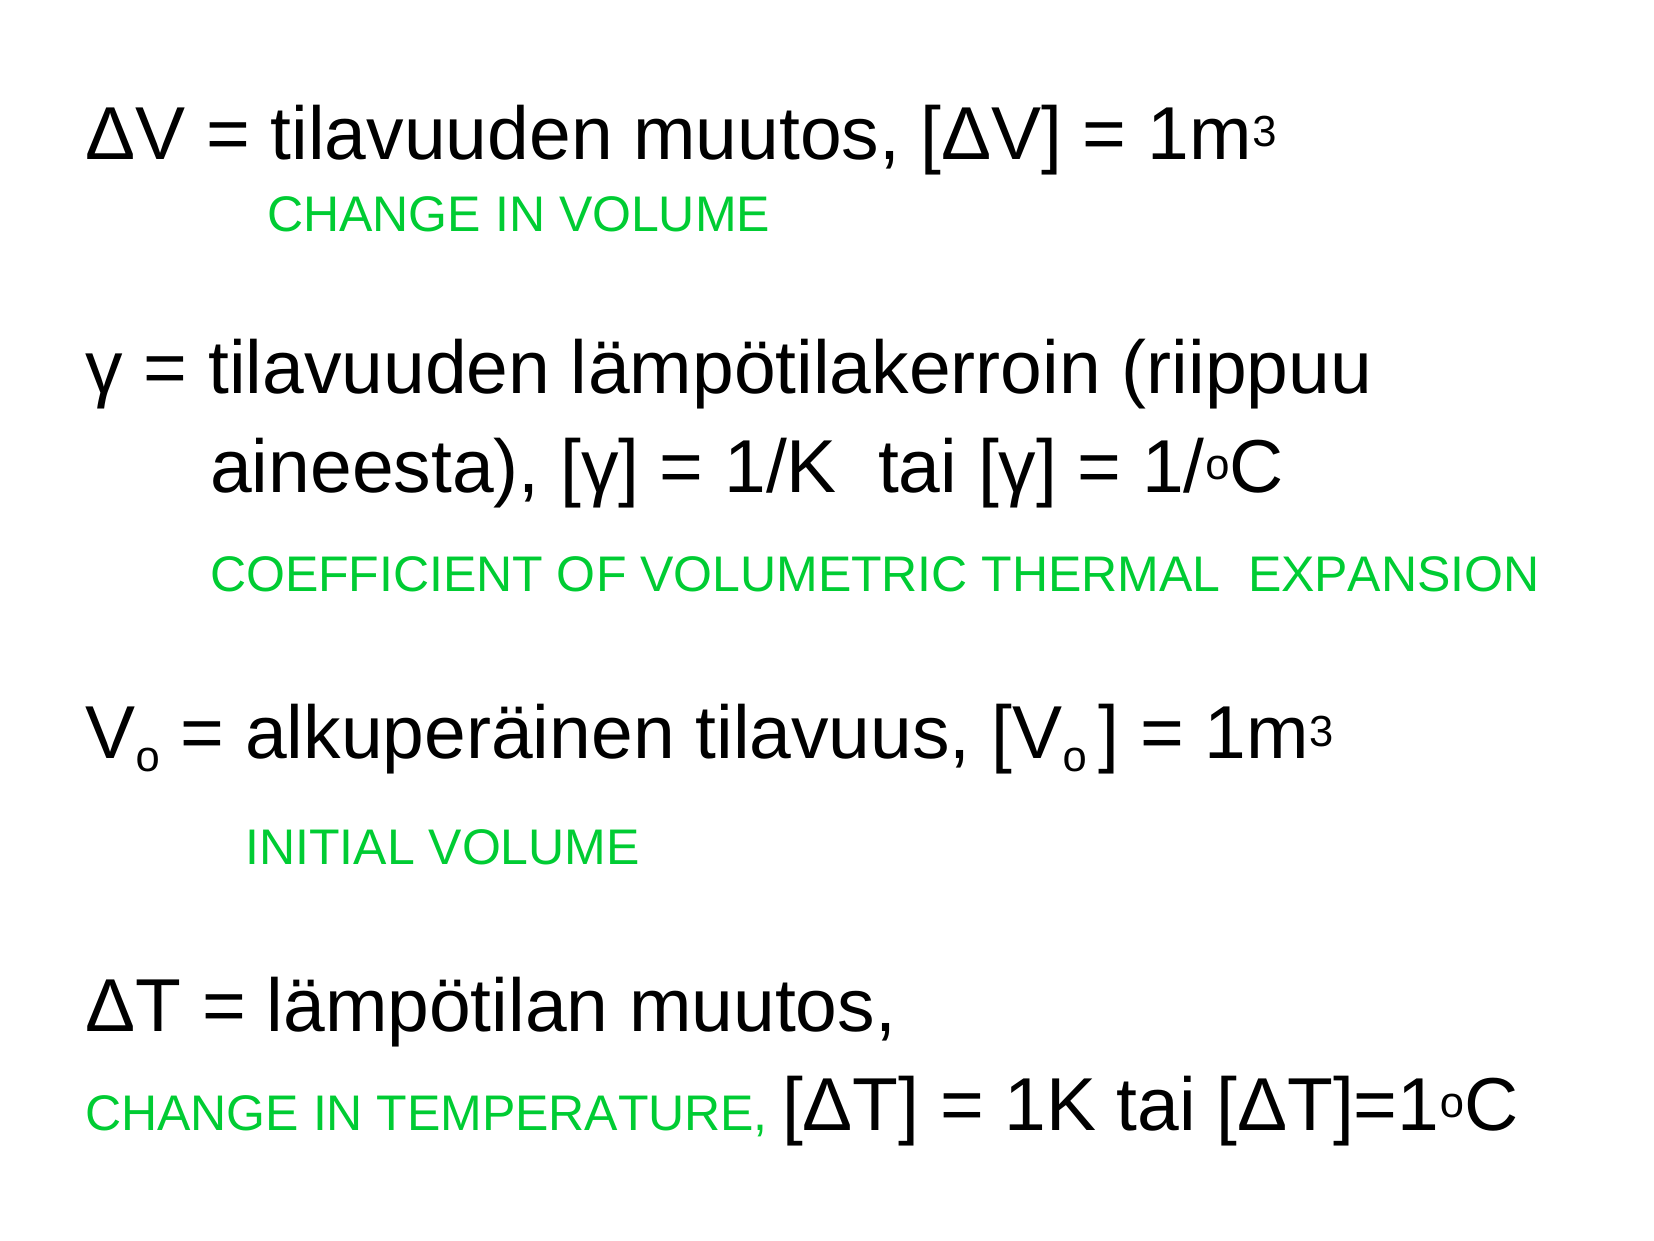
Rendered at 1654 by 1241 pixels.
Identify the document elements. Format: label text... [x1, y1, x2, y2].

text_box ΔV = tilavuuden muutos, [ΔV] = 1m3 CHANGE IN VOLUME γ = tilavuuden lämpötilakerroin (riippuu aineesta), [γ] = 1/K tai [γ] = 1/oC COEFFICIENT OF VOLUMETRIC THERMAL EXPANSION Vo = alkuperäinen tilavuus, [Vo ] = 1m3 INITIAL VOLUME ΔT = lämpötilan muutos, CHANGE IN TEMPERATURE, [ΔT] = 1K tai [ΔT]=1oC [70, 70, 1583, 1075]
